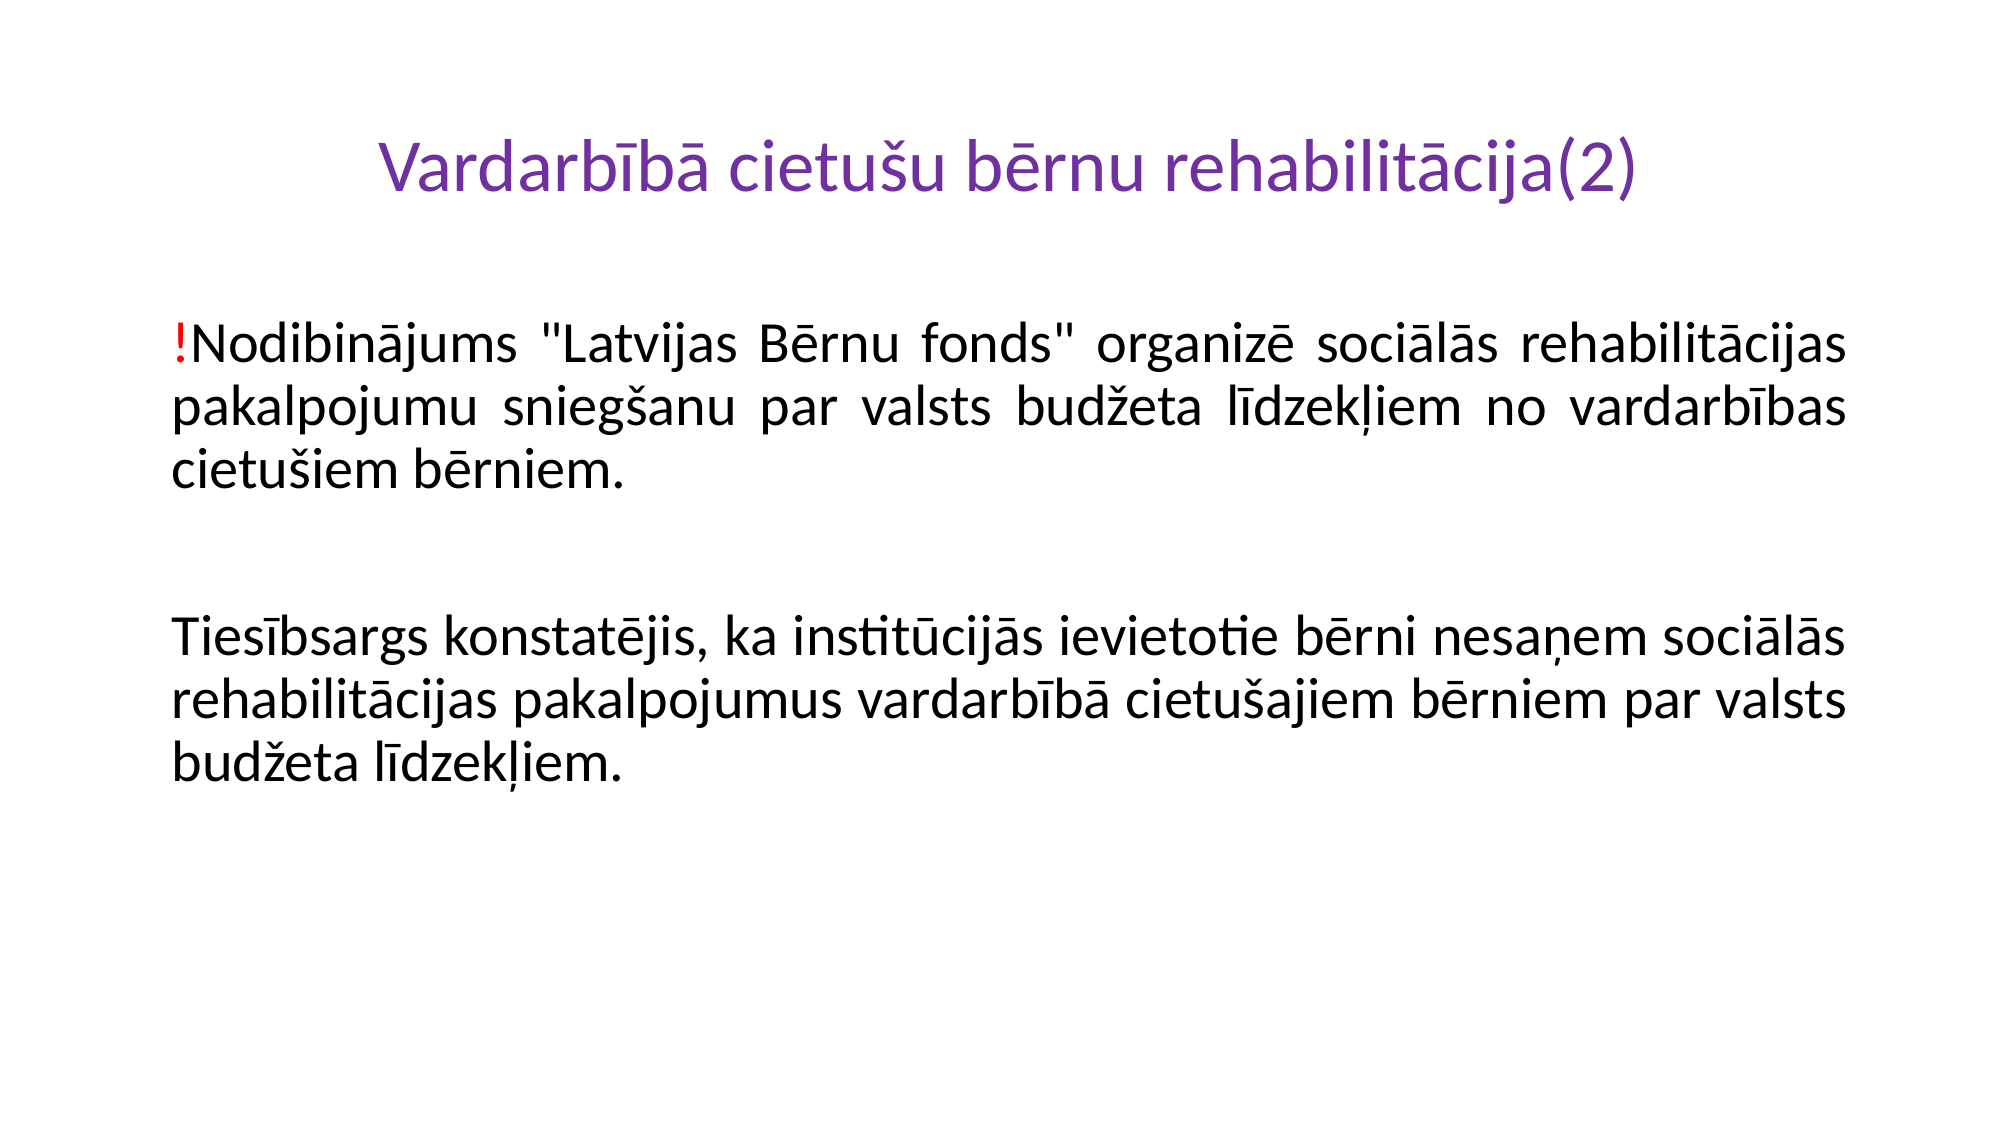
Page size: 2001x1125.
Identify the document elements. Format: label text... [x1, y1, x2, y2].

list Vardarbībā cietušu bērnu rehabilitācija(2) !Nodibinājums "Latvijas Bērnu fonds" organizē sociālās rehabilitācijas pakalpojumu sniegšanu par valsts budžeta līdzekļiem no vardarbības cietušiem bērniem. Tiesībsargs konstatējis, ka institūcijās ievietotie bērni nesaņem sociālās rehabilitācijas pakalpojumus vardarbībā cietušajiem bērniem par valsts budžeta līdzekļiem. [156, 119, 1863, 1014]
